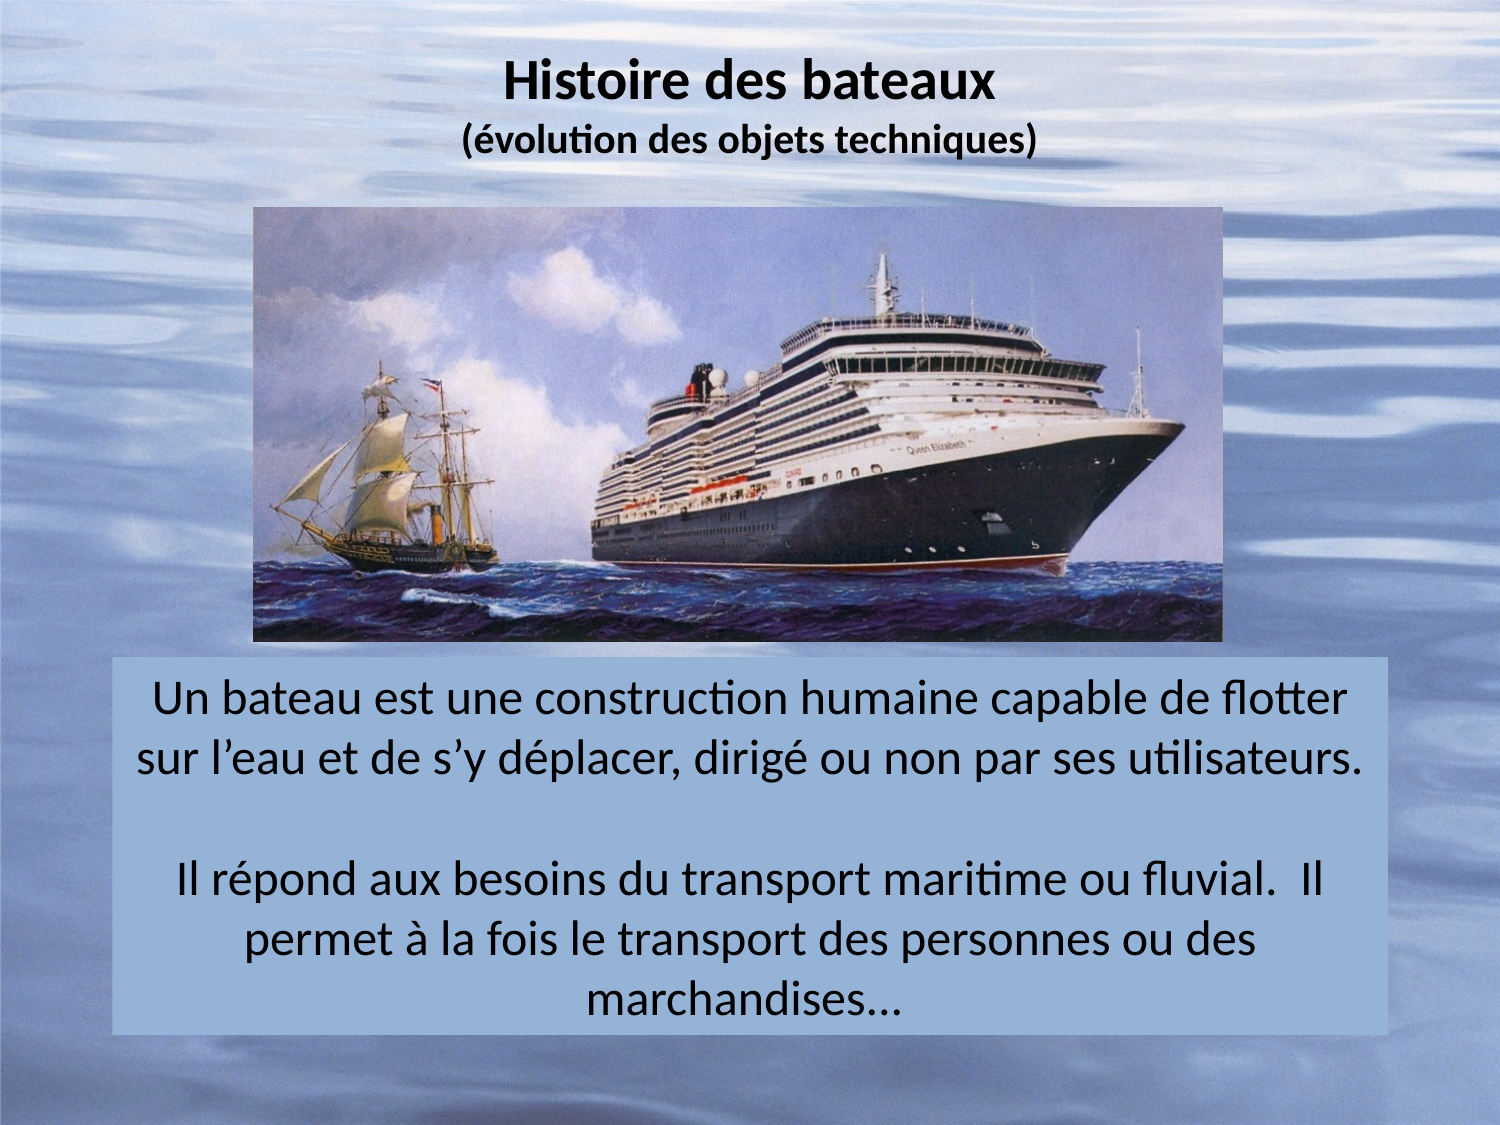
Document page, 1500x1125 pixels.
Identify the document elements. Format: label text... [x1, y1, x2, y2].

title Histoire des bateaux (évolution des objets techniques) [112, 19, 1388, 185]
subtitle Un bateau est une construction humaine capable de flotter sur l’eau et de s’y déplacer, dirigé ou non par ses utilisateurs. Il répond aux besoins du transport maritime ou fluvial. Il permet à la fois le transport des personnes ou des marchandises... [112, 657, 1389, 1035]
picture [0, 0, 1500, 1125]
